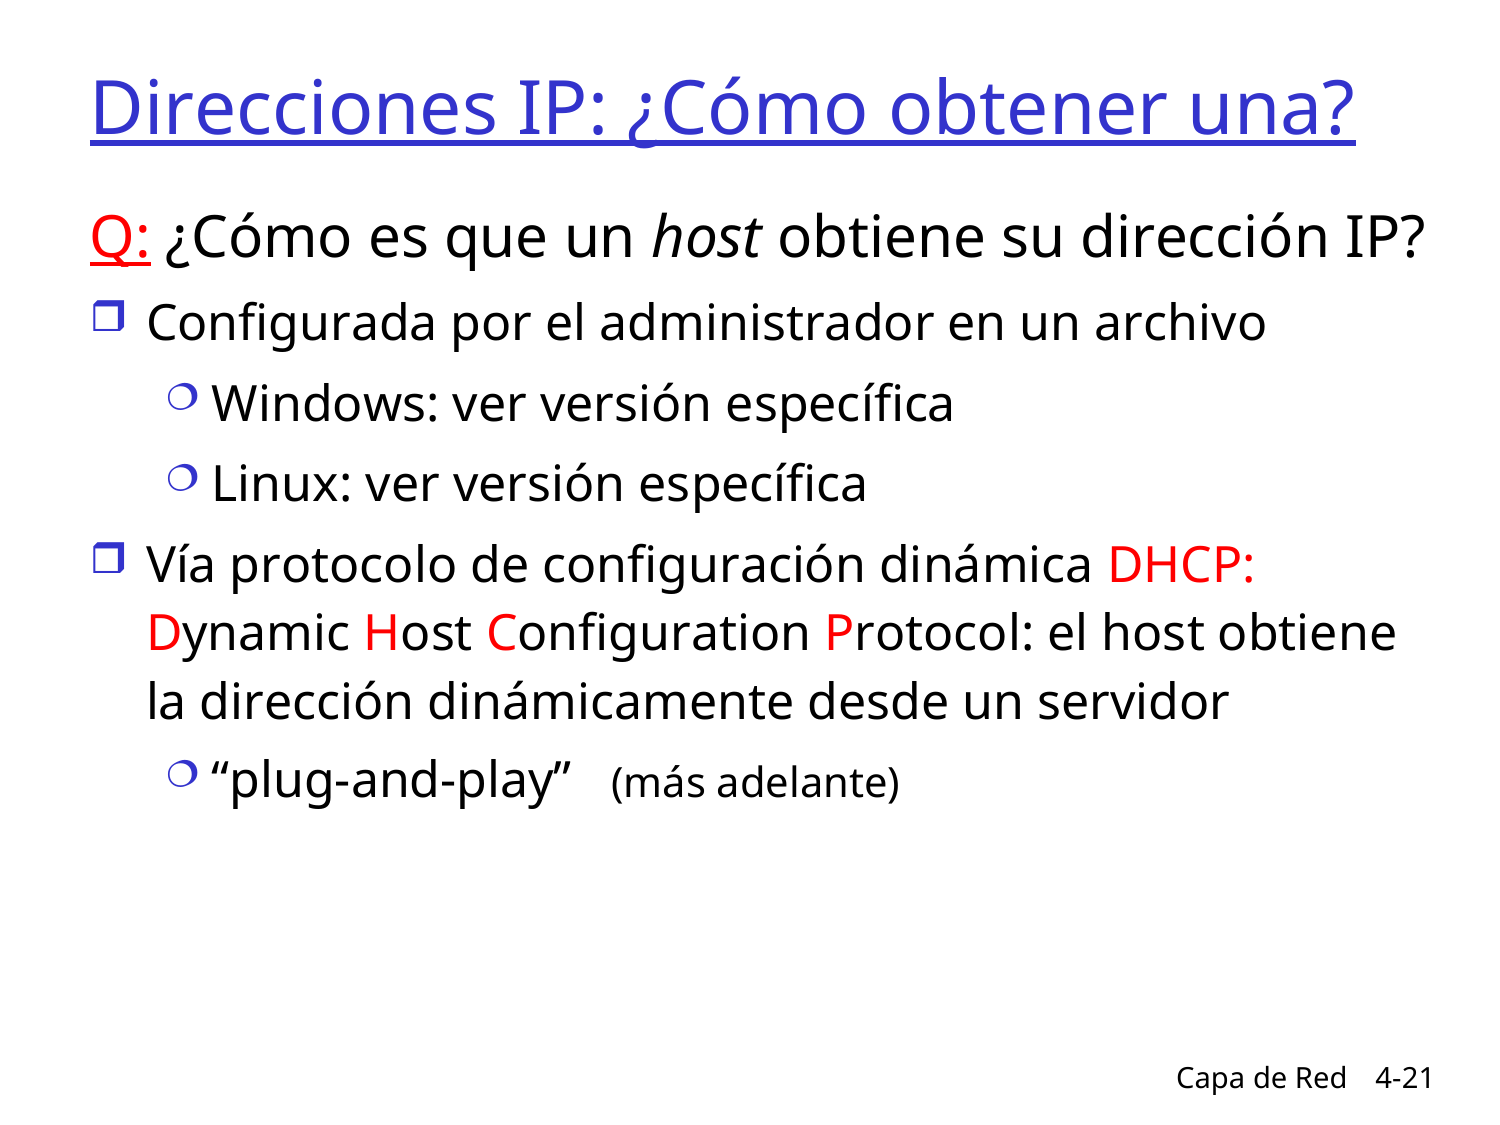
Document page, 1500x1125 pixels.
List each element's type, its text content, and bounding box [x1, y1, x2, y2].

title Direcciones IP: ¿Cómo obtener una? [75, 15, 1463, 187]
list Q: ¿Cómo es que un host obtiene su dirección IP? Configurada por el administrador en un archivo Windows: ver versión específica Linux: ver versión específica Vía protocolo de configuración dinámica DHCP: Dynamic Host Configuration Protocol: el host obtiene la dirección dinámicamente desde un servidor “plug-and-play” (más adelante) [75, 187, 1463, 1044]
